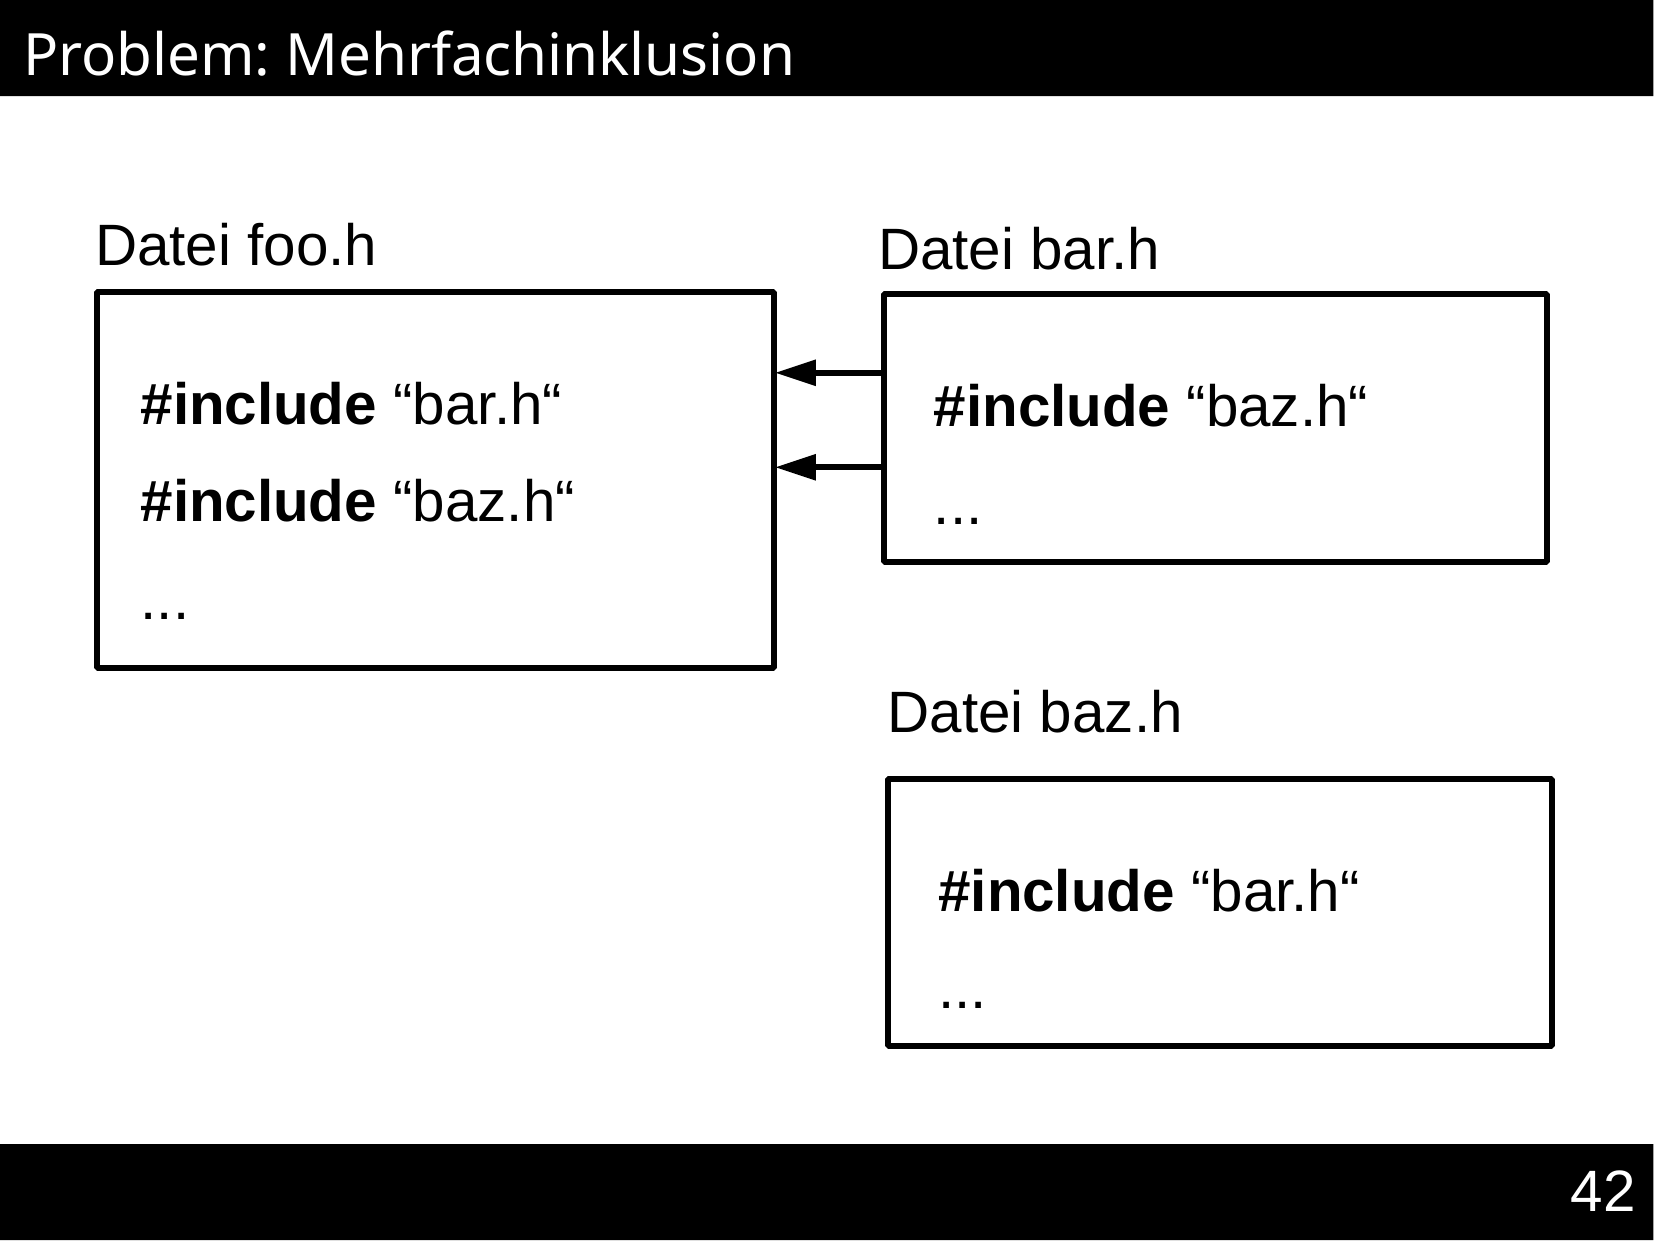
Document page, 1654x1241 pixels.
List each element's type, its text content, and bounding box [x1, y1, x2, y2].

text_box Datei baz.h [873, 639, 1202, 720]
text_box Datei foo.h [80, 172, 730, 268]
text_box #include “bar.h“ #include “baz.h“ ... [125, 331, 684, 607]
text_box #include “bar.h“ ... [923, 818, 1482, 997]
text_box Datei bar.h [863, 177, 1192, 257]
text_box #include “baz.h“ ... [919, 334, 1478, 512]
text_box Problem: Mehrfachinklusion [8, 5, 850, 92]
